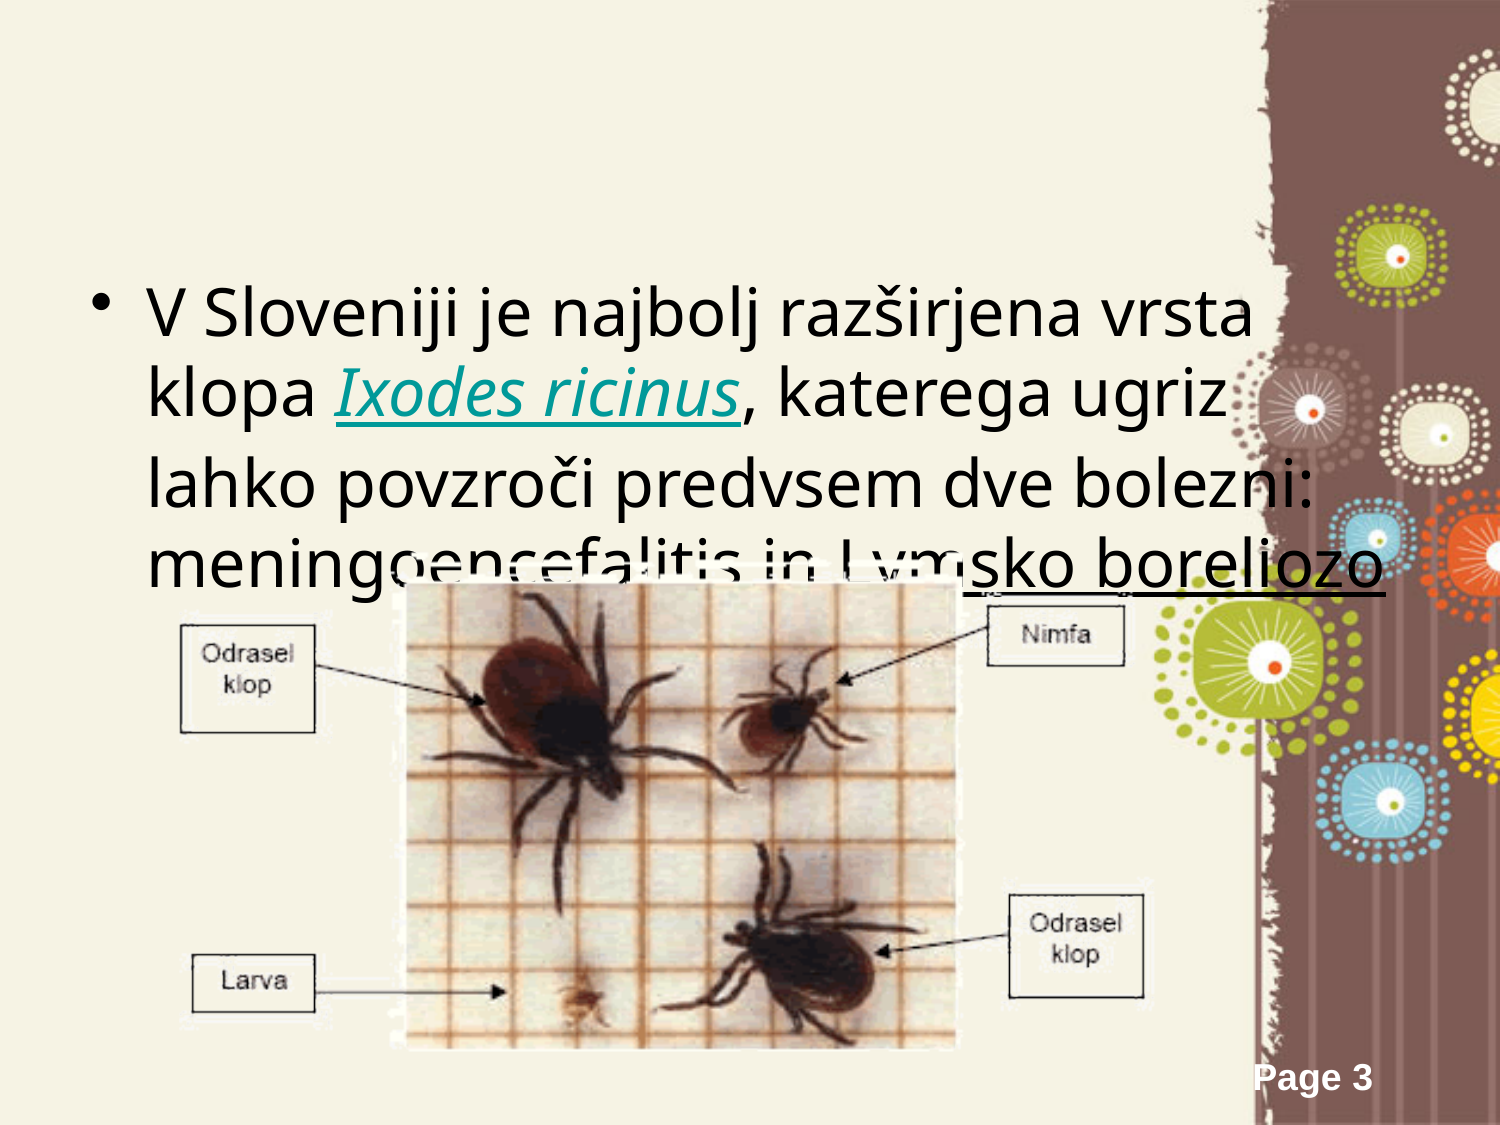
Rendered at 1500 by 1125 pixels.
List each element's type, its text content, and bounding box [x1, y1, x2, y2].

list V Sloveniji je najbolj razširjena vrsta klopa Ixodes ricinus, katerega ugriz lahko povzroči predvsem dve bolezni: meningoencefalitis in Lymsko boreliozo [75, 262, 1425, 1005]
picture [0, 0, 1500, 1125]
